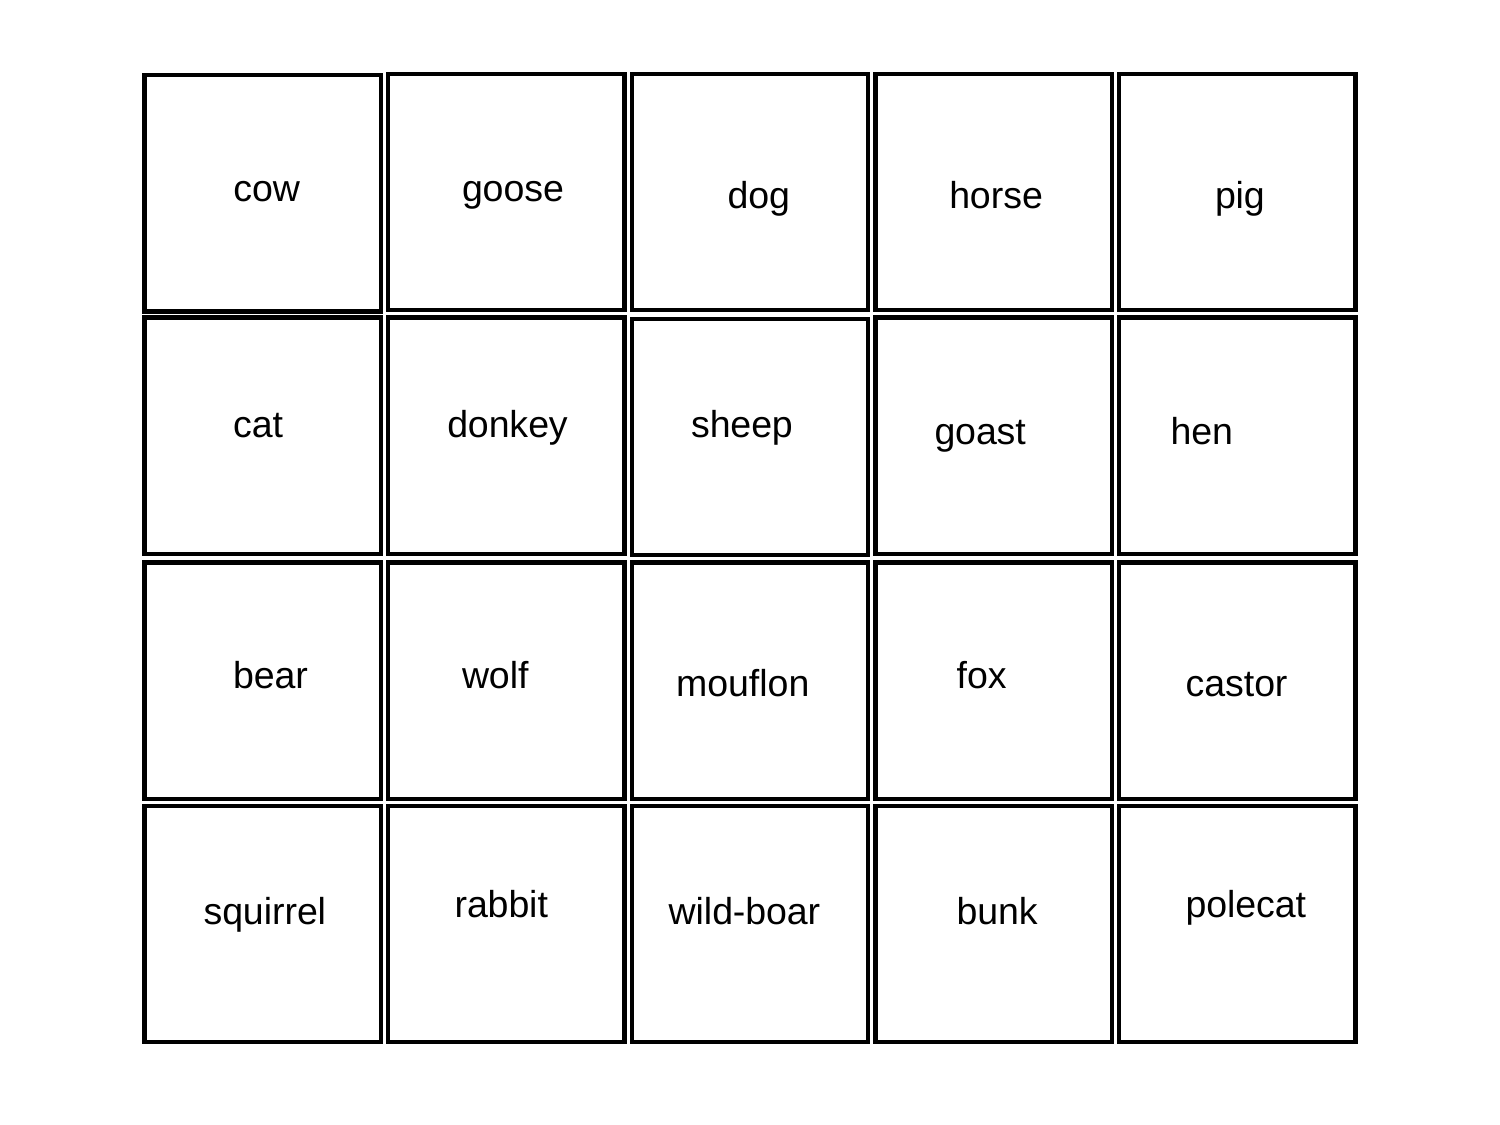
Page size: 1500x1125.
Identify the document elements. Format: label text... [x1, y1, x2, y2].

text_box [144, 562, 381, 799]
text_box [1119, 805, 1356, 1043]
text_box [388, 317, 625, 554]
text_box bunk [941, 879, 1075, 941]
text_box hen [1155, 399, 1319, 461]
text_box [631, 805, 869, 1043]
text_box goose [447, 156, 610, 217]
text_box squirrel [188, 879, 352, 941]
text_box rabbit [439, 872, 581, 934]
text_box [388, 562, 625, 799]
text_box wolf [447, 643, 573, 705]
text_box [875, 806, 1112, 1043]
text_box fox [941, 643, 1046, 705]
text_box wild-boar [653, 879, 847, 941]
text_box [875, 73, 1112, 310]
text_box goast [919, 399, 1083, 461]
text_box donkey [432, 392, 596, 454]
text_box mouflon [661, 650, 854, 712]
text_box [875, 562, 1112, 799]
text_box [144, 805, 381, 1043]
text_box horse [934, 163, 1061, 225]
text_box sheep [676, 392, 839, 454]
text_box bear [218, 643, 344, 705]
text_box dog [712, 163, 839, 225]
text_box castor [1170, 650, 1334, 712]
text_box [631, 562, 869, 799]
text_box [631, 318, 869, 556]
text_box pig [1200, 163, 1290, 225]
text_box polecat [1170, 872, 1326, 934]
text_box cat [218, 392, 308, 454]
text_box [388, 805, 625, 1043]
text_box [388, 73, 625, 310]
text_box [144, 75, 381, 312]
text_box [875, 317, 1112, 554]
text_box [1119, 73, 1356, 310]
text_box [1119, 562, 1356, 799]
text_box [1119, 317, 1356, 554]
text_box [631, 73, 869, 310]
text_box [144, 317, 381, 554]
text_box cow [218, 156, 330, 217]
